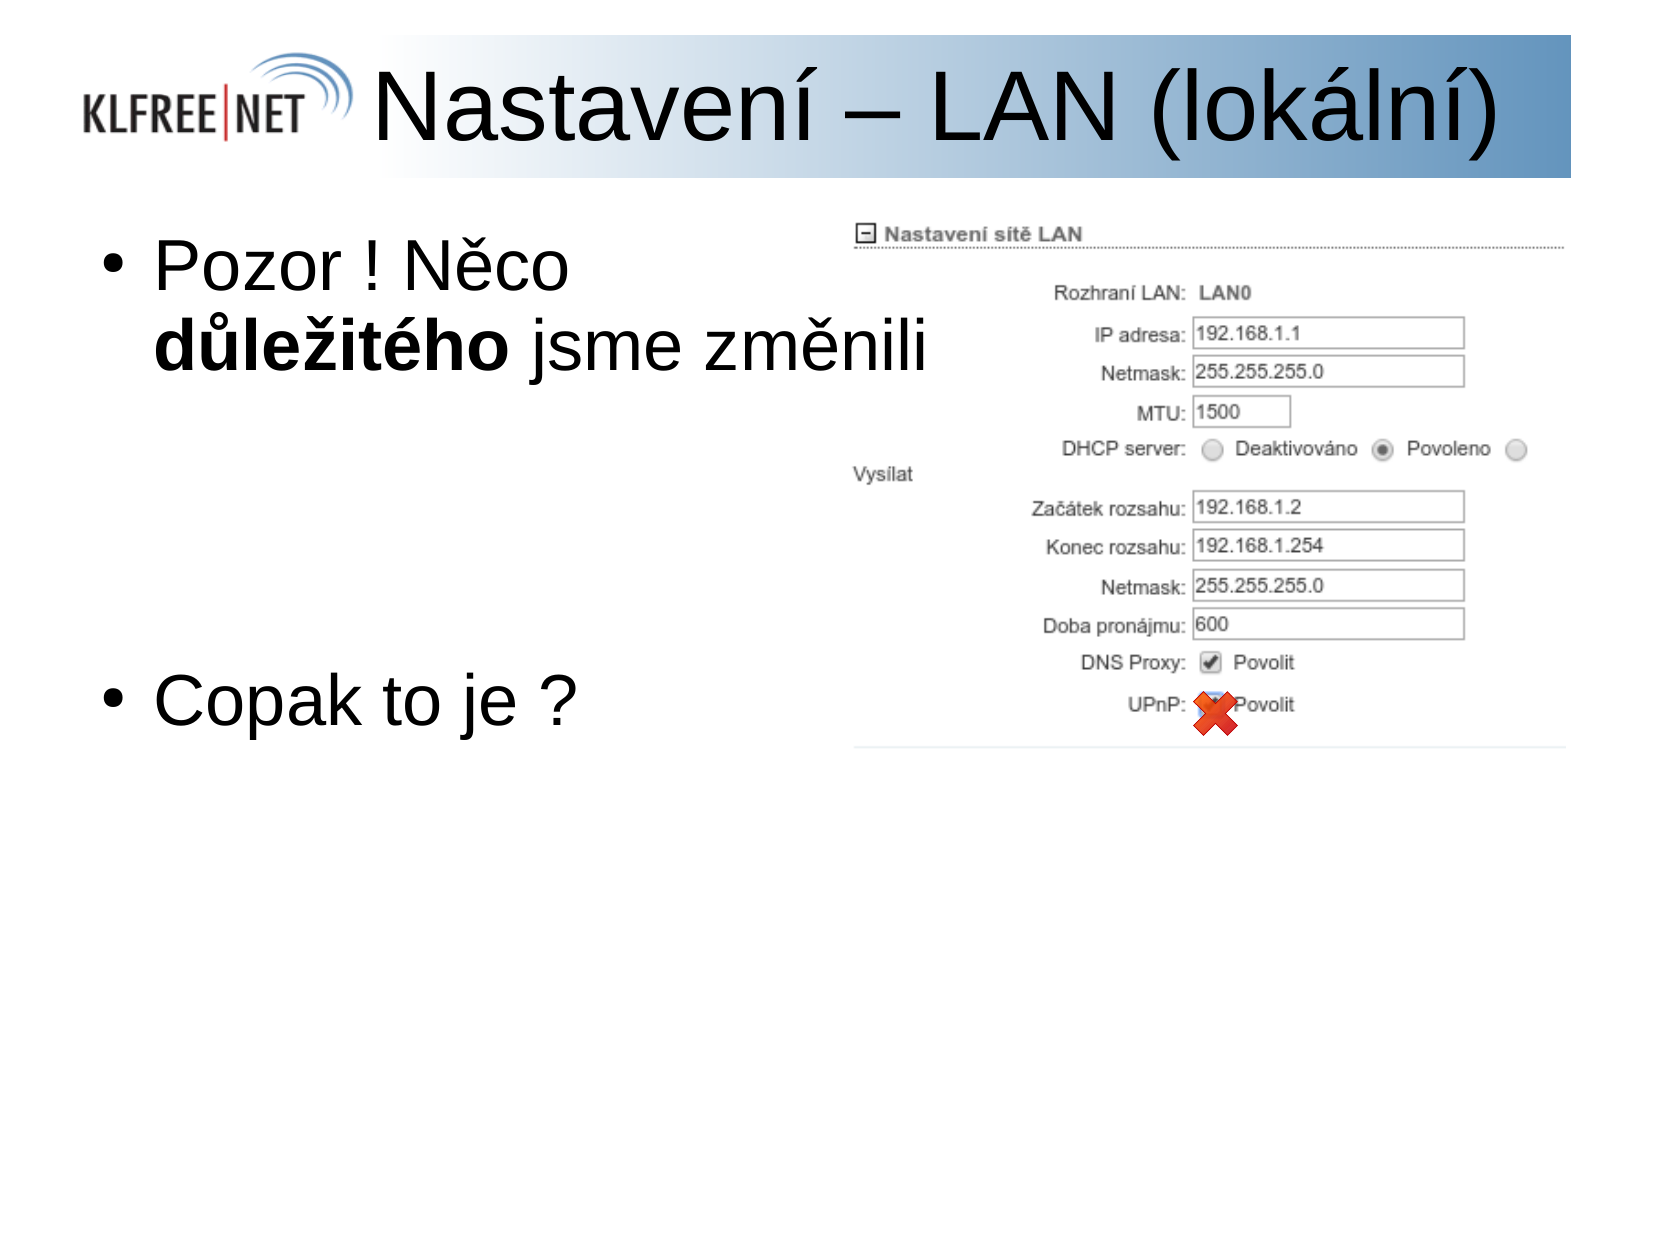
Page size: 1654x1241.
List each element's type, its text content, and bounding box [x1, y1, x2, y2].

picture [838, 207, 1566, 765]
list Pozor ! Něco důležitého jsme změnili Copak to je ? [82, 224, 943, 1111]
picture [59, 11, 372, 201]
title Nastavení – LAN (lokální) [371, 47, 1560, 166]
